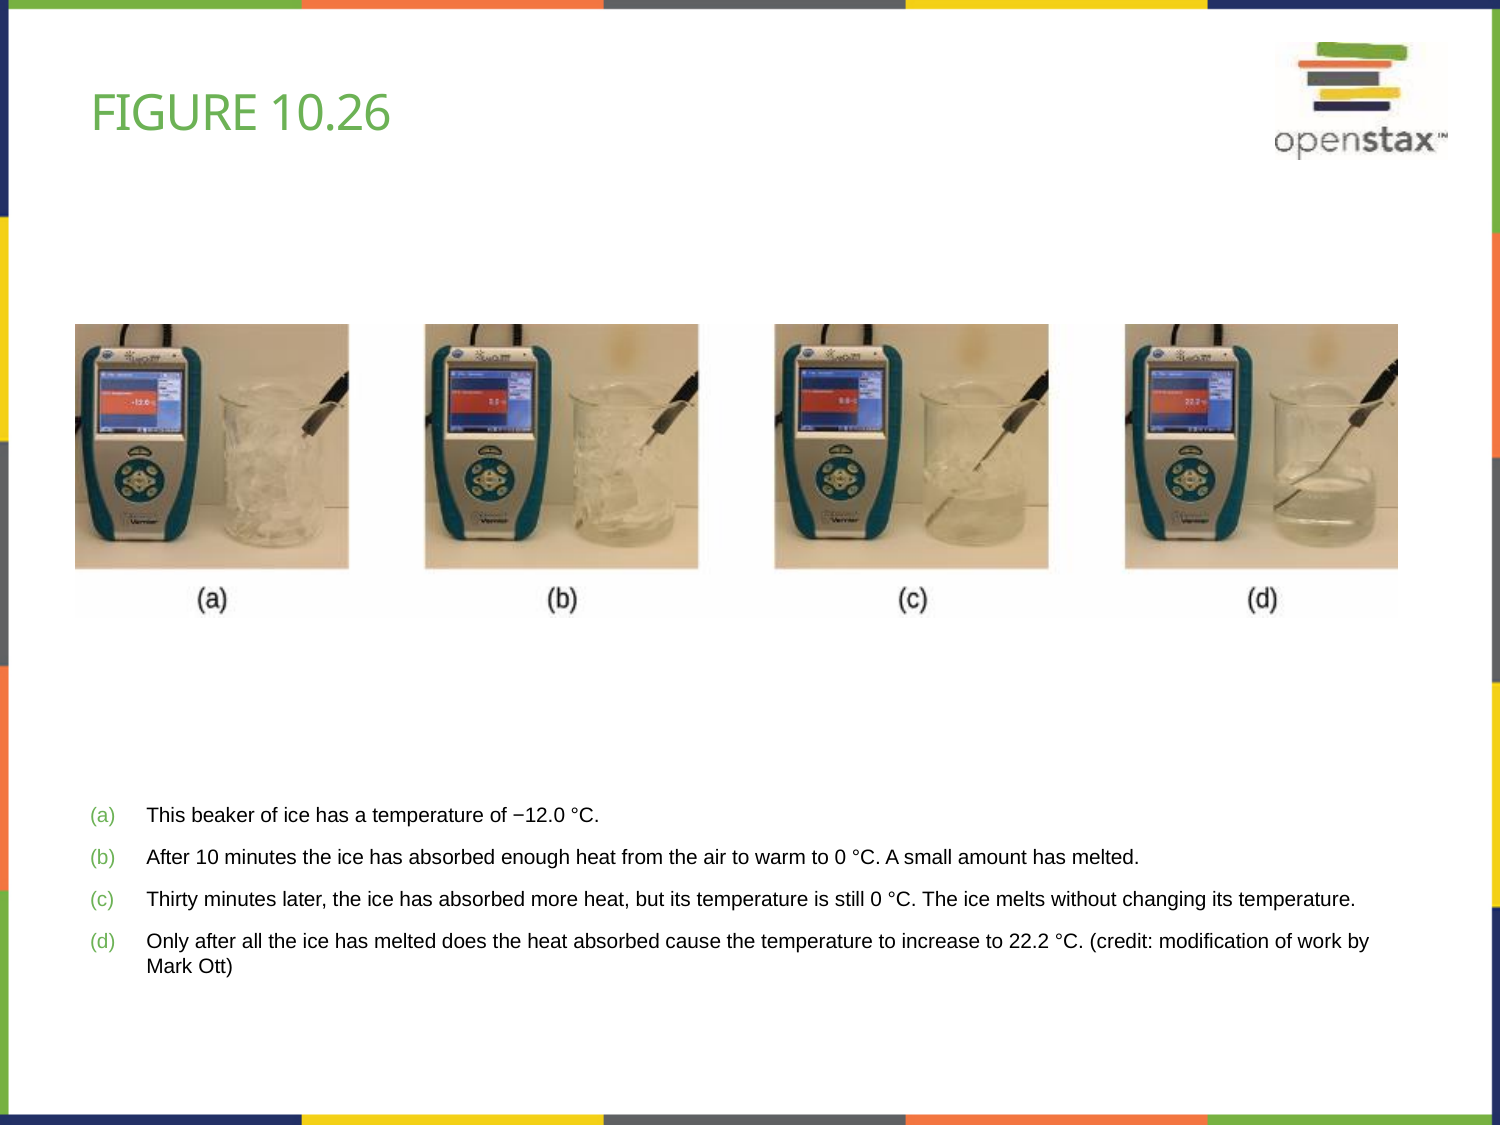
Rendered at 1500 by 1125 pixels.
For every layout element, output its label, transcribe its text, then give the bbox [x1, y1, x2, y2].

title Figure 10.26 [75, 39, 1398, 148]
list This beaker of ice has a temperature of −12.0 °C. After 10 minutes the ice has absorbed enough heat from the air to warm to 0 °C. A small amount has melted. Thirty minutes later, the ice has absorbed more heat, but its temperature is still 0 °C. The ice melts without changing its temperature. Only after all the ice has melted does the heat absorbed cause the temperature to increase to 22.2 °C. (credit: modification of work by Mark Ott) [75, 794, 1398, 986]
picture [0, 0, 1500, 1125]
